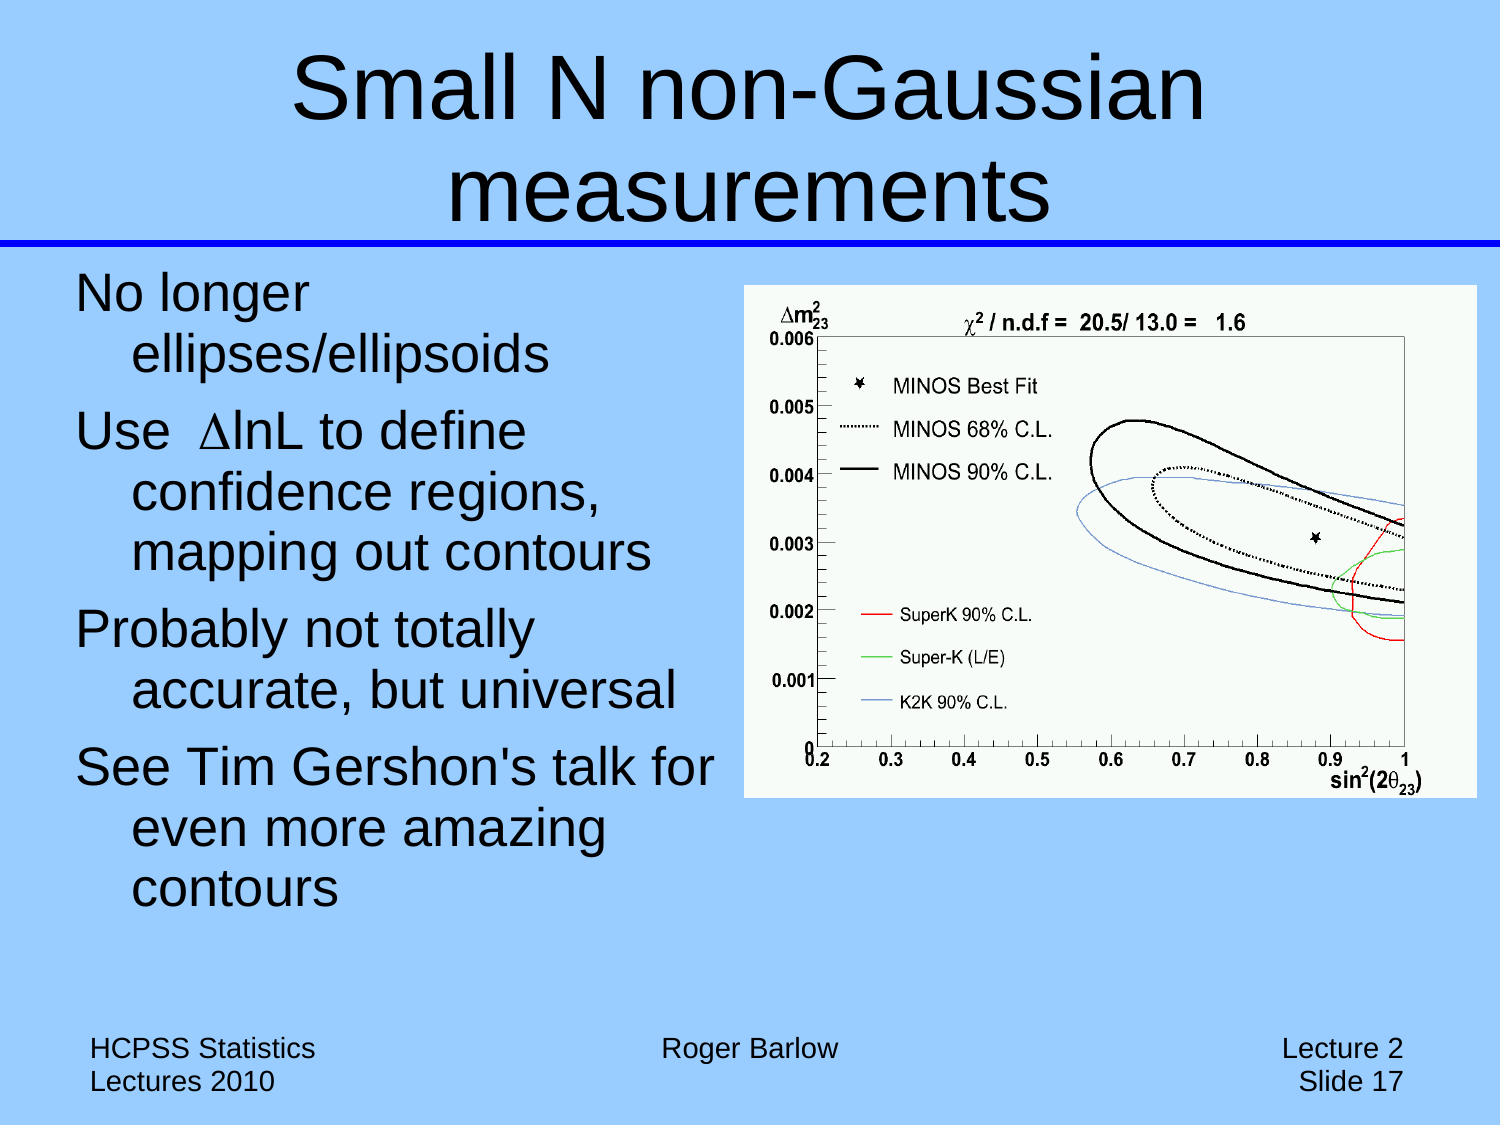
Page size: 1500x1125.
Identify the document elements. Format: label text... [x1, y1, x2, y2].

picture [744, 285, 1477, 798]
list No longer ellipses/ellipsoids Use lnL to define confidence regions, mapping out contours Probably not totally accurate, but universal See Tim Gershon's talk for even more amazing contours [75, 262, 734, 1006]
title Small N non-Gaussian measurements [75, 36, 1426, 242]
